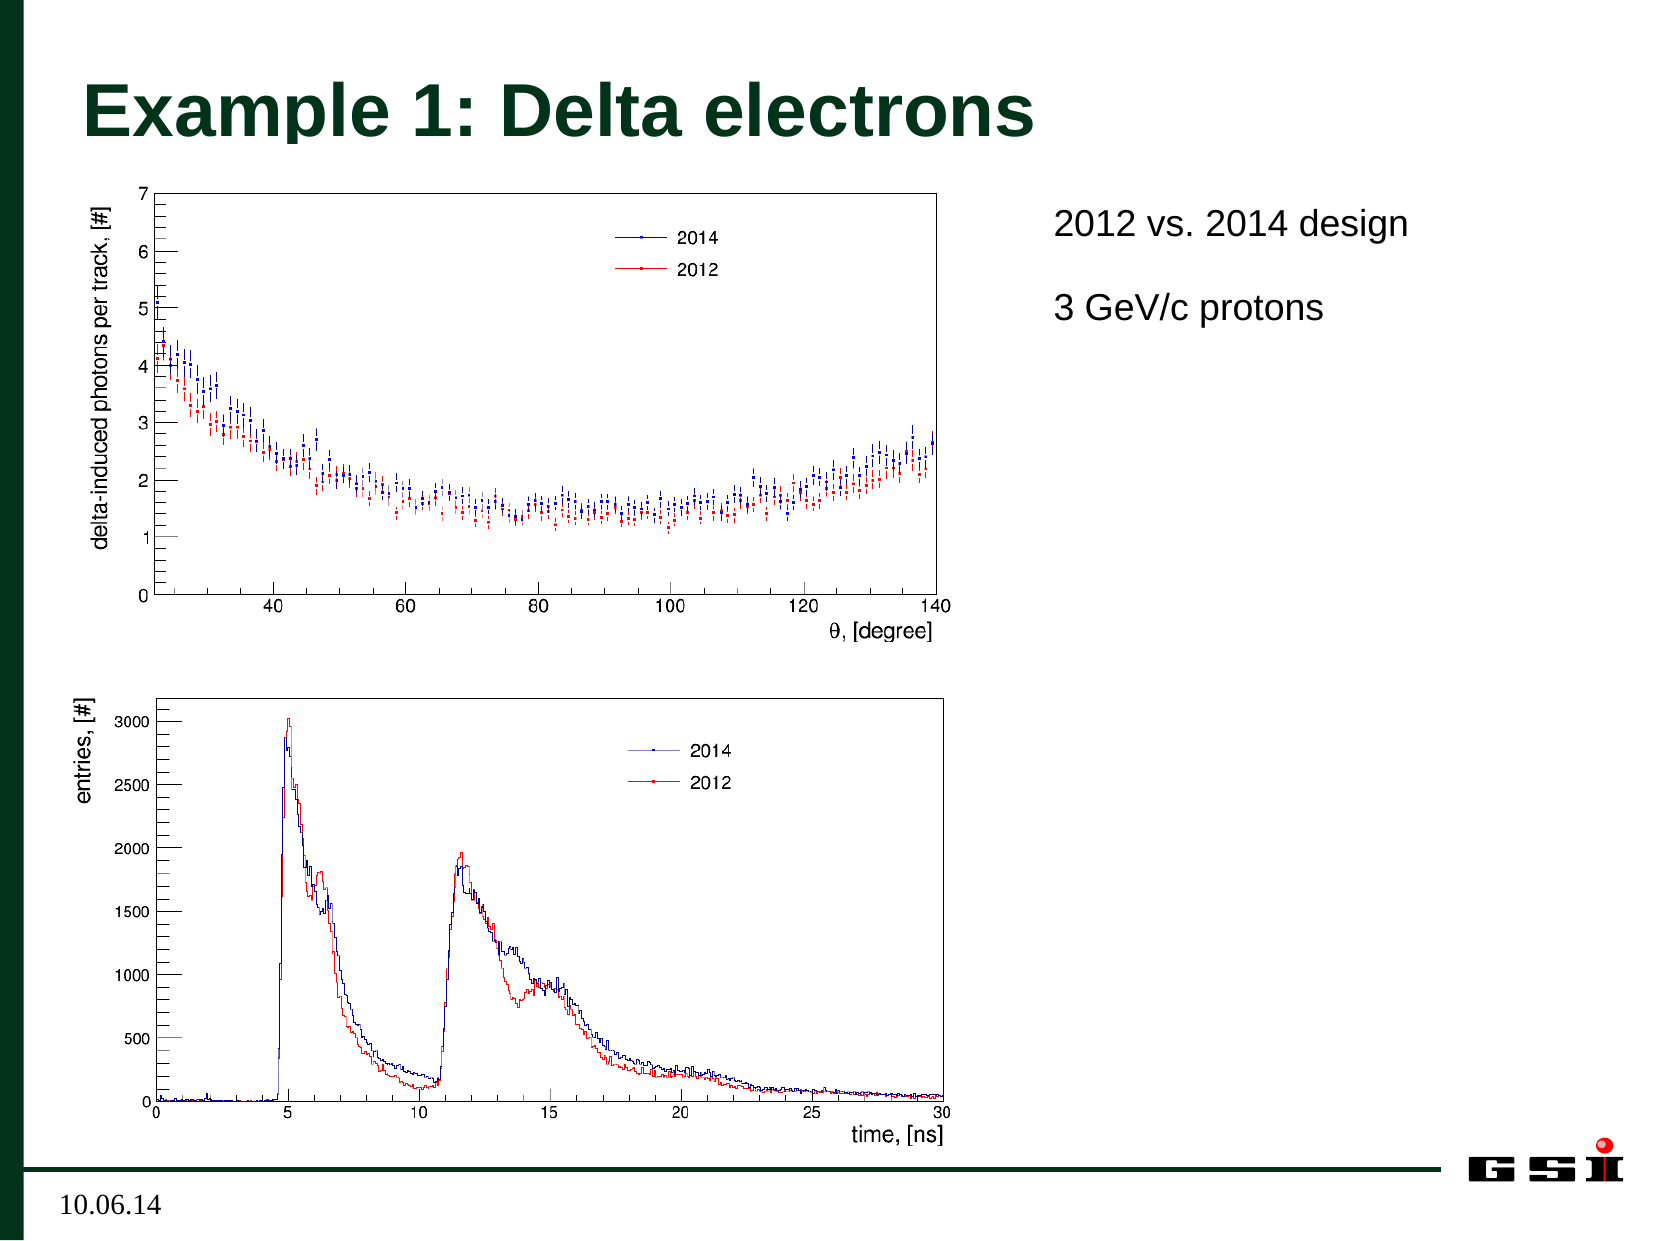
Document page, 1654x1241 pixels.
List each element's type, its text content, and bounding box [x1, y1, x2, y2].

picture [1464, 1132, 1626, 1193]
picture [54, 144, 1042, 1146]
title Example 1: Delta electrons [82, 41, 1621, 180]
text_box 2012 vs. 2014 design 3 GeV/c protons [1038, 195, 1516, 336]
